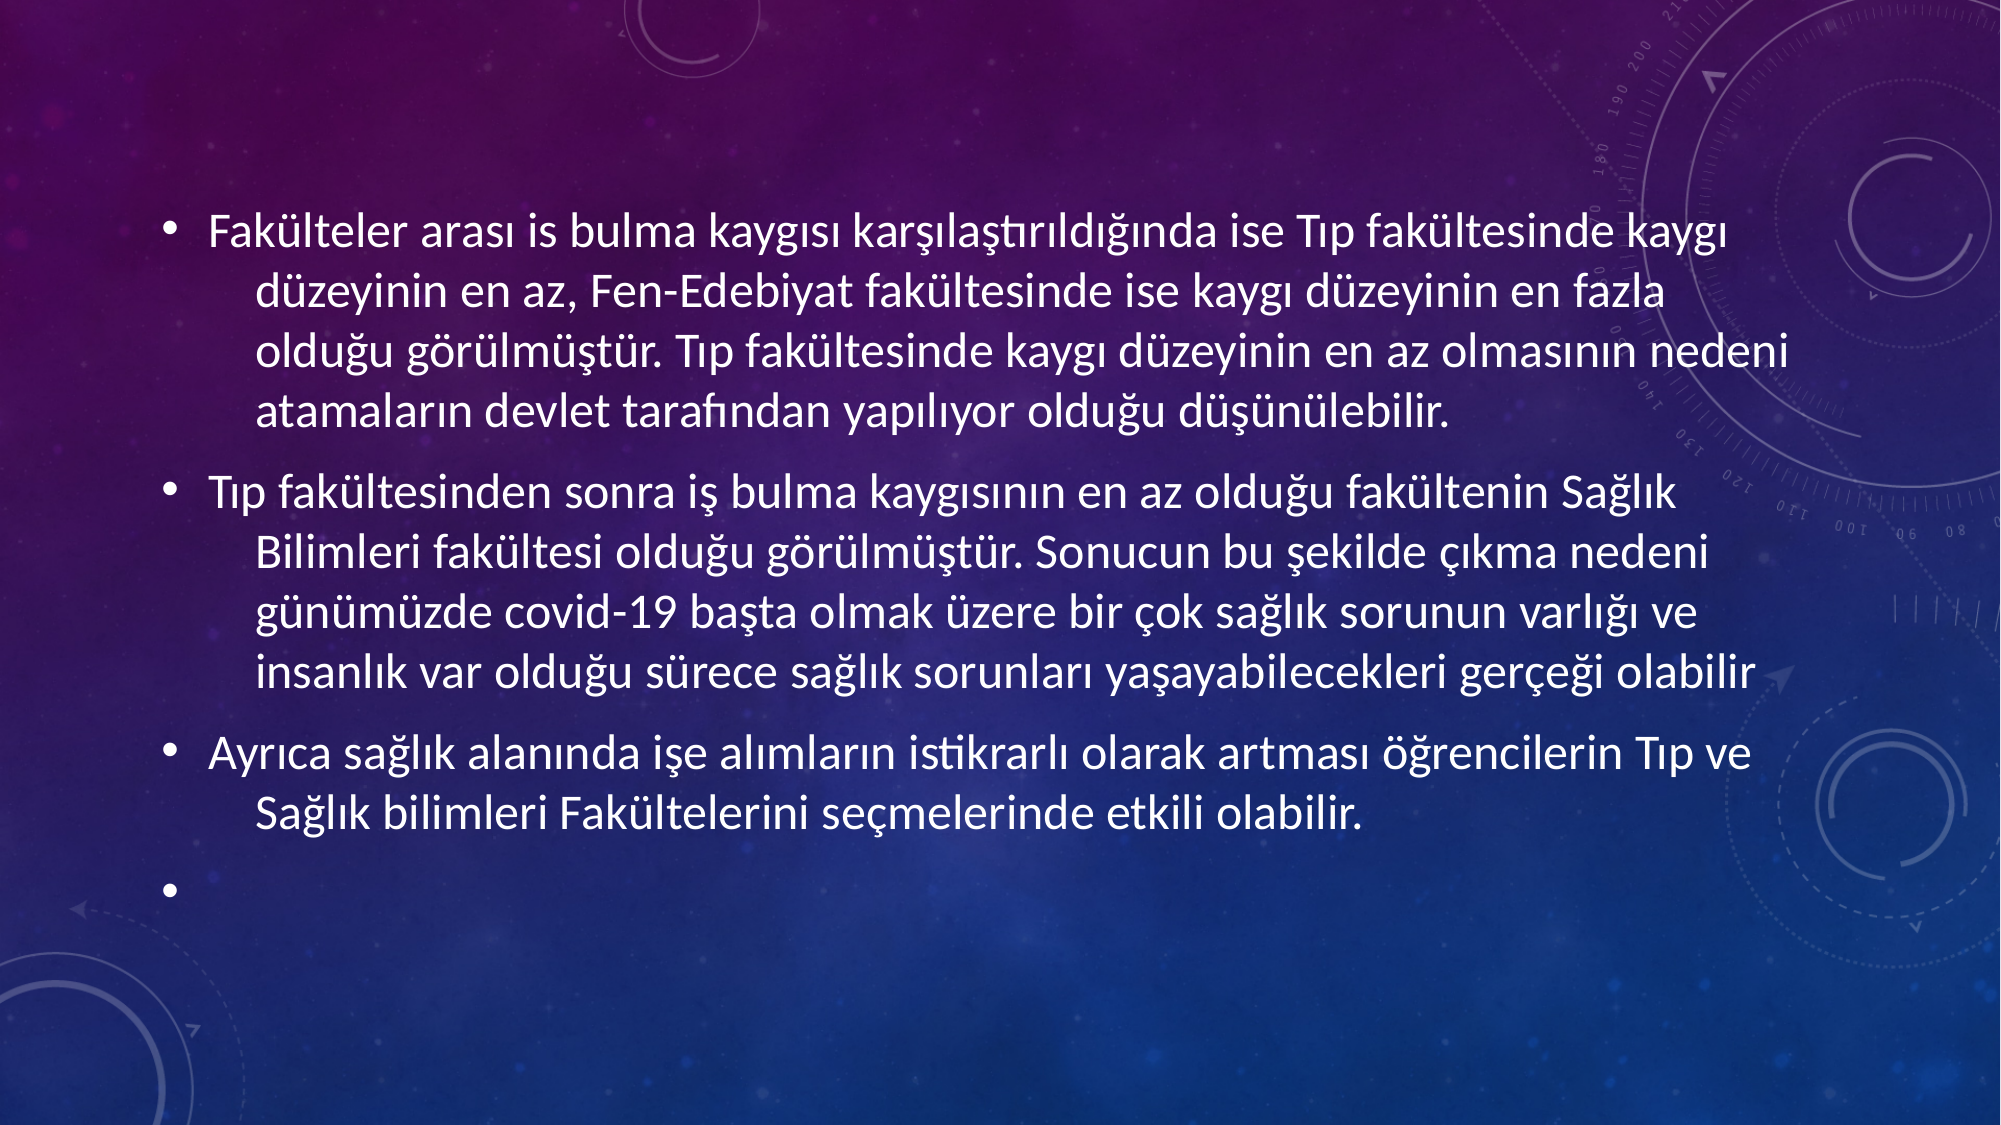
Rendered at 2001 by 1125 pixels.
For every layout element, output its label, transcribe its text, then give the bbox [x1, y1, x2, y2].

list Fakülteler arası is bulma kaygısı karşılaştırıldığında ise Tıp fakültesinde kaygı düzeyinin en az, Fen-Edebiyat fakültesinde ise kaygı düzeyinin en fazla olduğu görülmüştür. Tıp fakültesinde kaygı düzeyinin en az olmasının nedeni atamaların devlet tarafından yapılıyor olduğu düşünülebilir. Tıp fakültesinden sonra iş bulma kaygısının en az olduğu fakültenin Sağlık Bilimleri fakültesi olduğu görülmüştür. Sonucun bu şekilde çıkma nedeni günümüzde covid-19 başta olmak üzere bir çok sağlık sorunun varlığı ve insanlık var olduğu sürece sağlık sorunları yaşayabilecekleri gerçeği olabilir Ayrıca sağlık alanında işe alımların istikrarlı olarak artması öğrencilerin Tıp ve Sağlık bilimleri Fakültelerini seçmelerinde etkili olabilir. [146, 142, 1809, 976]
